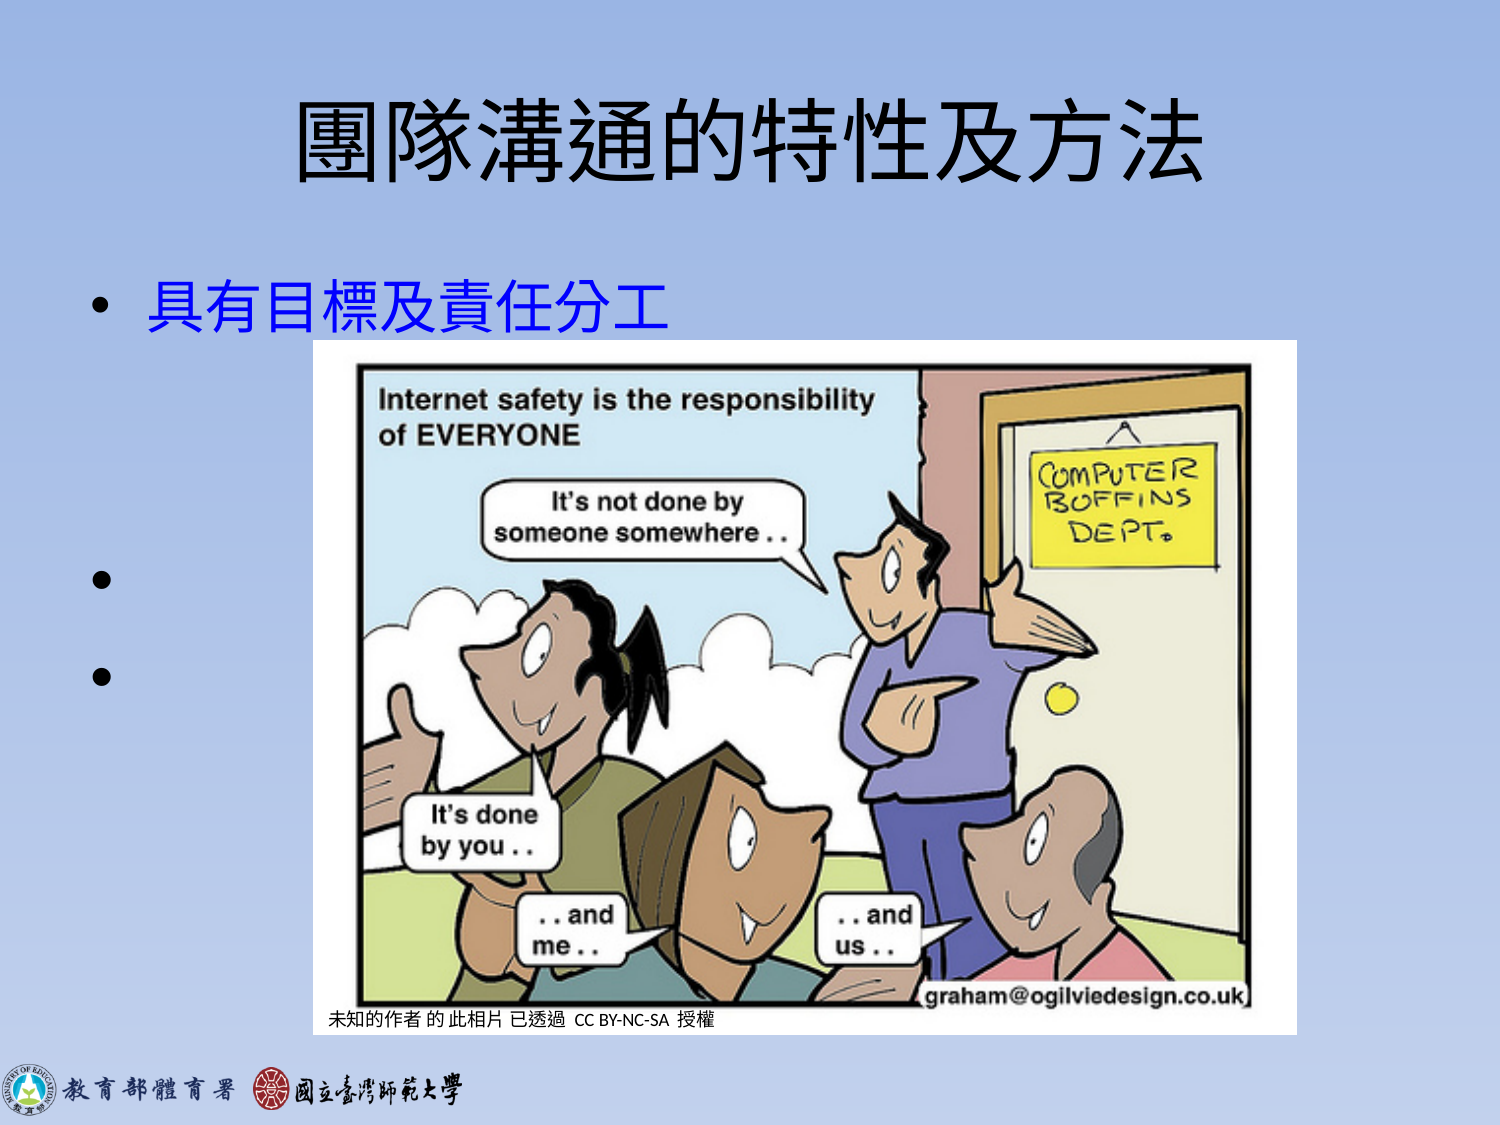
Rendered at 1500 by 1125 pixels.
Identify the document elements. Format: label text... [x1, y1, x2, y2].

title 團隊溝通的特性及方法 [75, 45, 1426, 233]
text_box 未知的作者 的 此相片 已透過 CC BY-NC-SA 授權 [313, 999, 1297, 1038]
list 具有目標及責任分工 [75, 262, 781, 1005]
picture [313, 340, 1297, 999]
